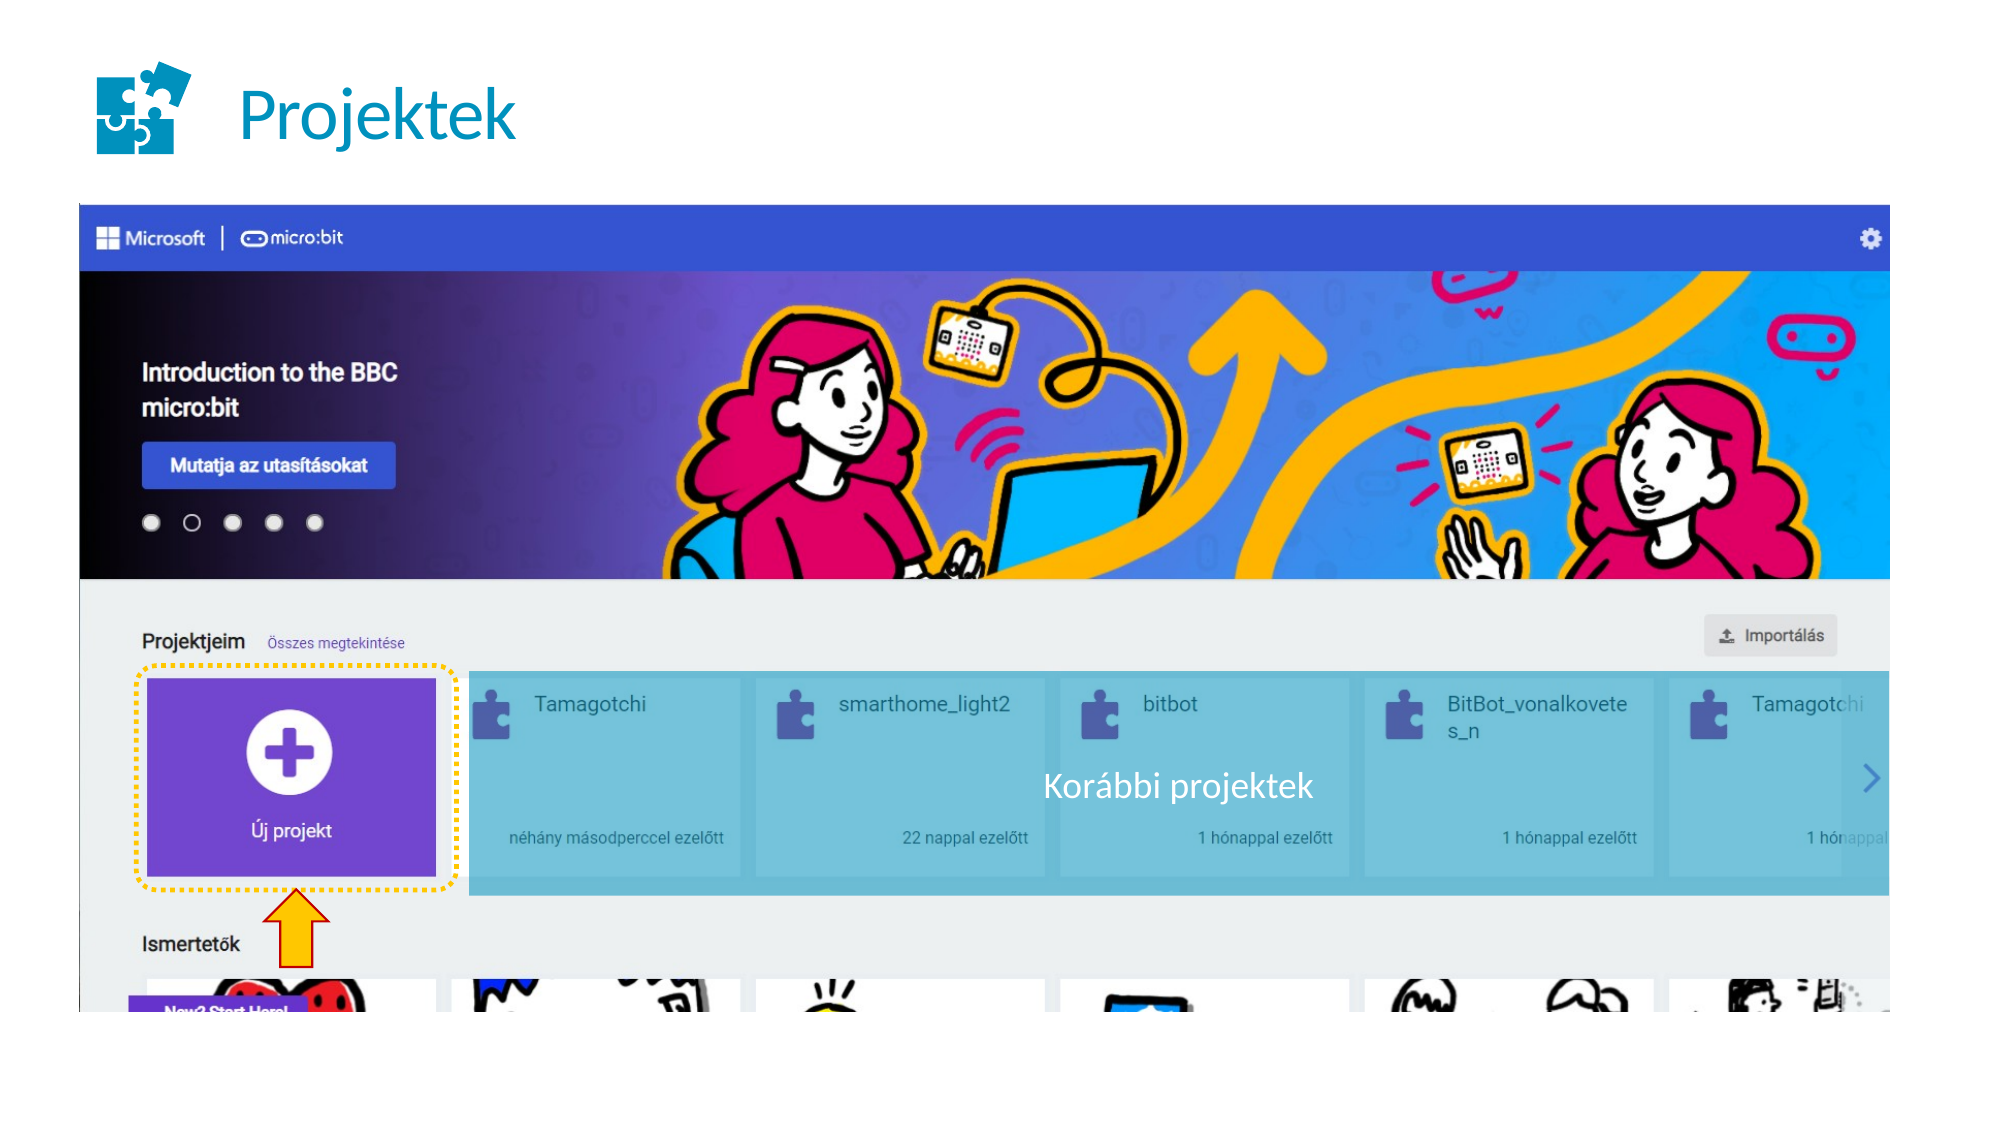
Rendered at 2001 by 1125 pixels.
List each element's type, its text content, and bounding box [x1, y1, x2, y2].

picture [1763, 310, 1859, 364]
picture [1814, 367, 1840, 381]
picture [79, 203, 1890, 1012]
text_box Korábbi projektek [469, 671, 1889, 896]
text_box [264, 889, 329, 968]
title Projektek [238, 78, 1922, 174]
